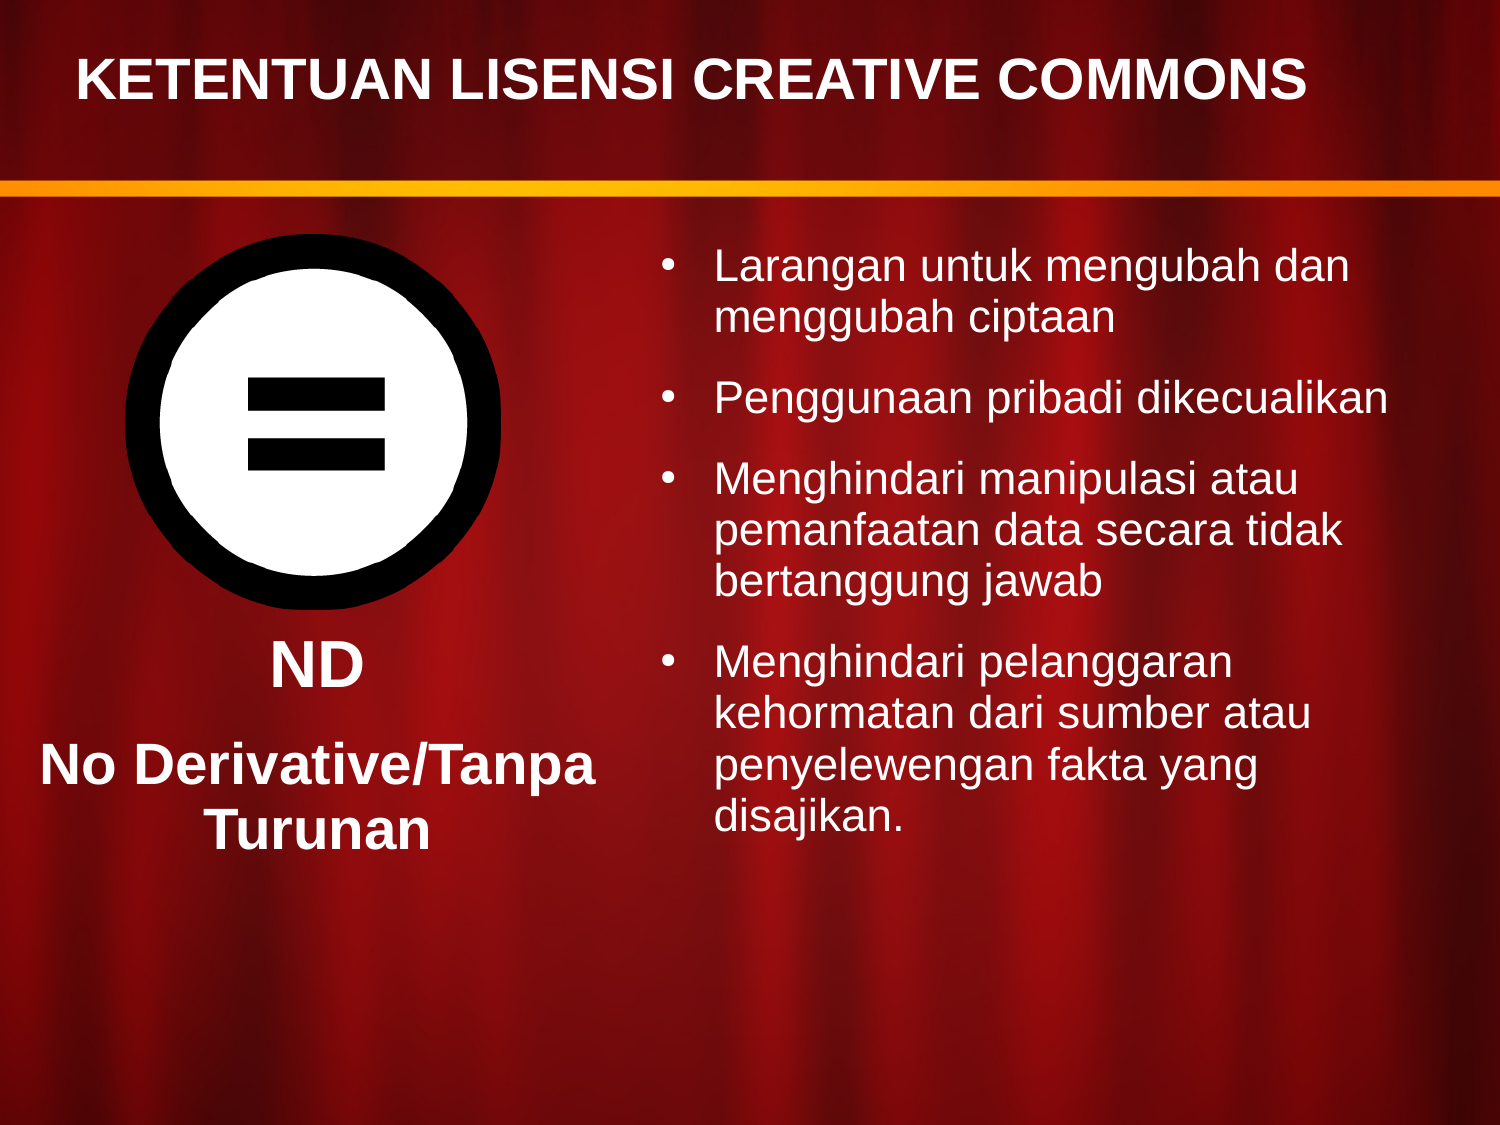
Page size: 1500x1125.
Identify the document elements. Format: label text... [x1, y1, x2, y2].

picture [0, 0, 1500, 1125]
picture [125, 234, 501, 610]
list Larangan untuk mengubah dan menggubah ciptaan Penggunaan pribadi dikecualikan Menghindari manipulasi atau pemanfaatan data secara tidak bertanggung jawab Menghindari pelanggaran kehormatan dari sumber atau penyelewengan fakta yang disajikan. [642, 239, 1441, 1025]
title KETENTUAN LISENSI CREATIVE COMMONS [75, 46, 1425, 112]
list ND No Derivative/Tanpa Turunan [0, 210, 630, 1023]
